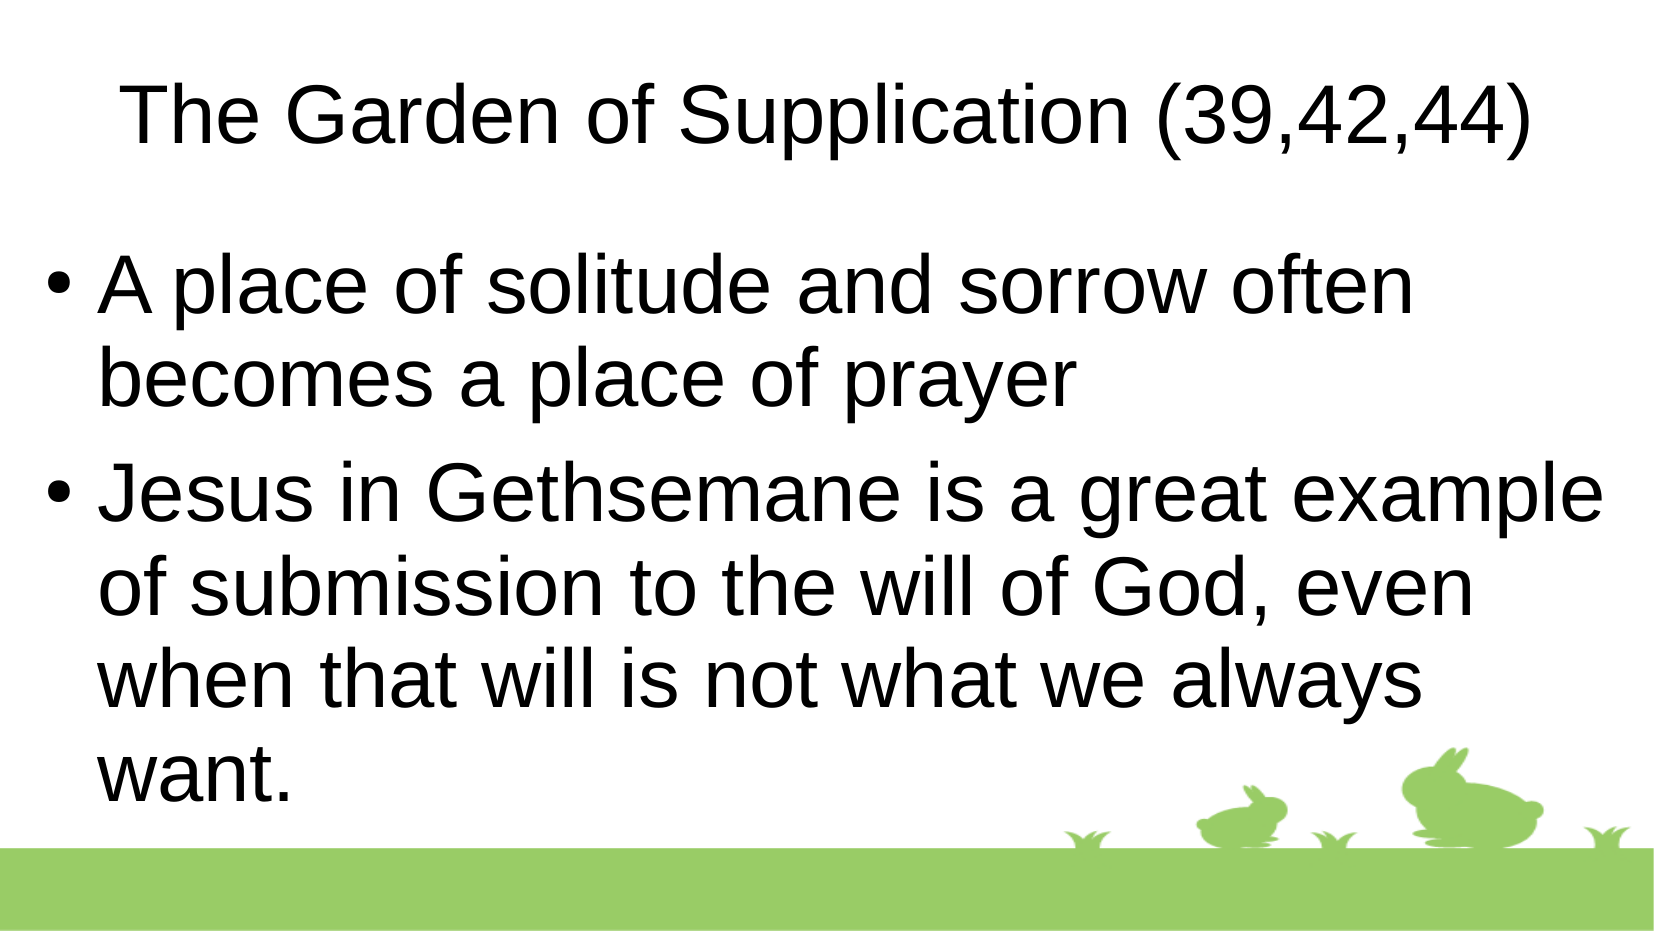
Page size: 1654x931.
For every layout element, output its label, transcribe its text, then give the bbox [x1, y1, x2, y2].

list A place of solitude and sorrow often becomes a place of prayer Jesus in Gethsemane is a great example of submission to the will of God, even when that will is not what we always want. [26, 238, 1632, 831]
title The Garden of Supplication (39,42,44) [82, 37, 1571, 193]
picture [0, 0, 1654, 931]
